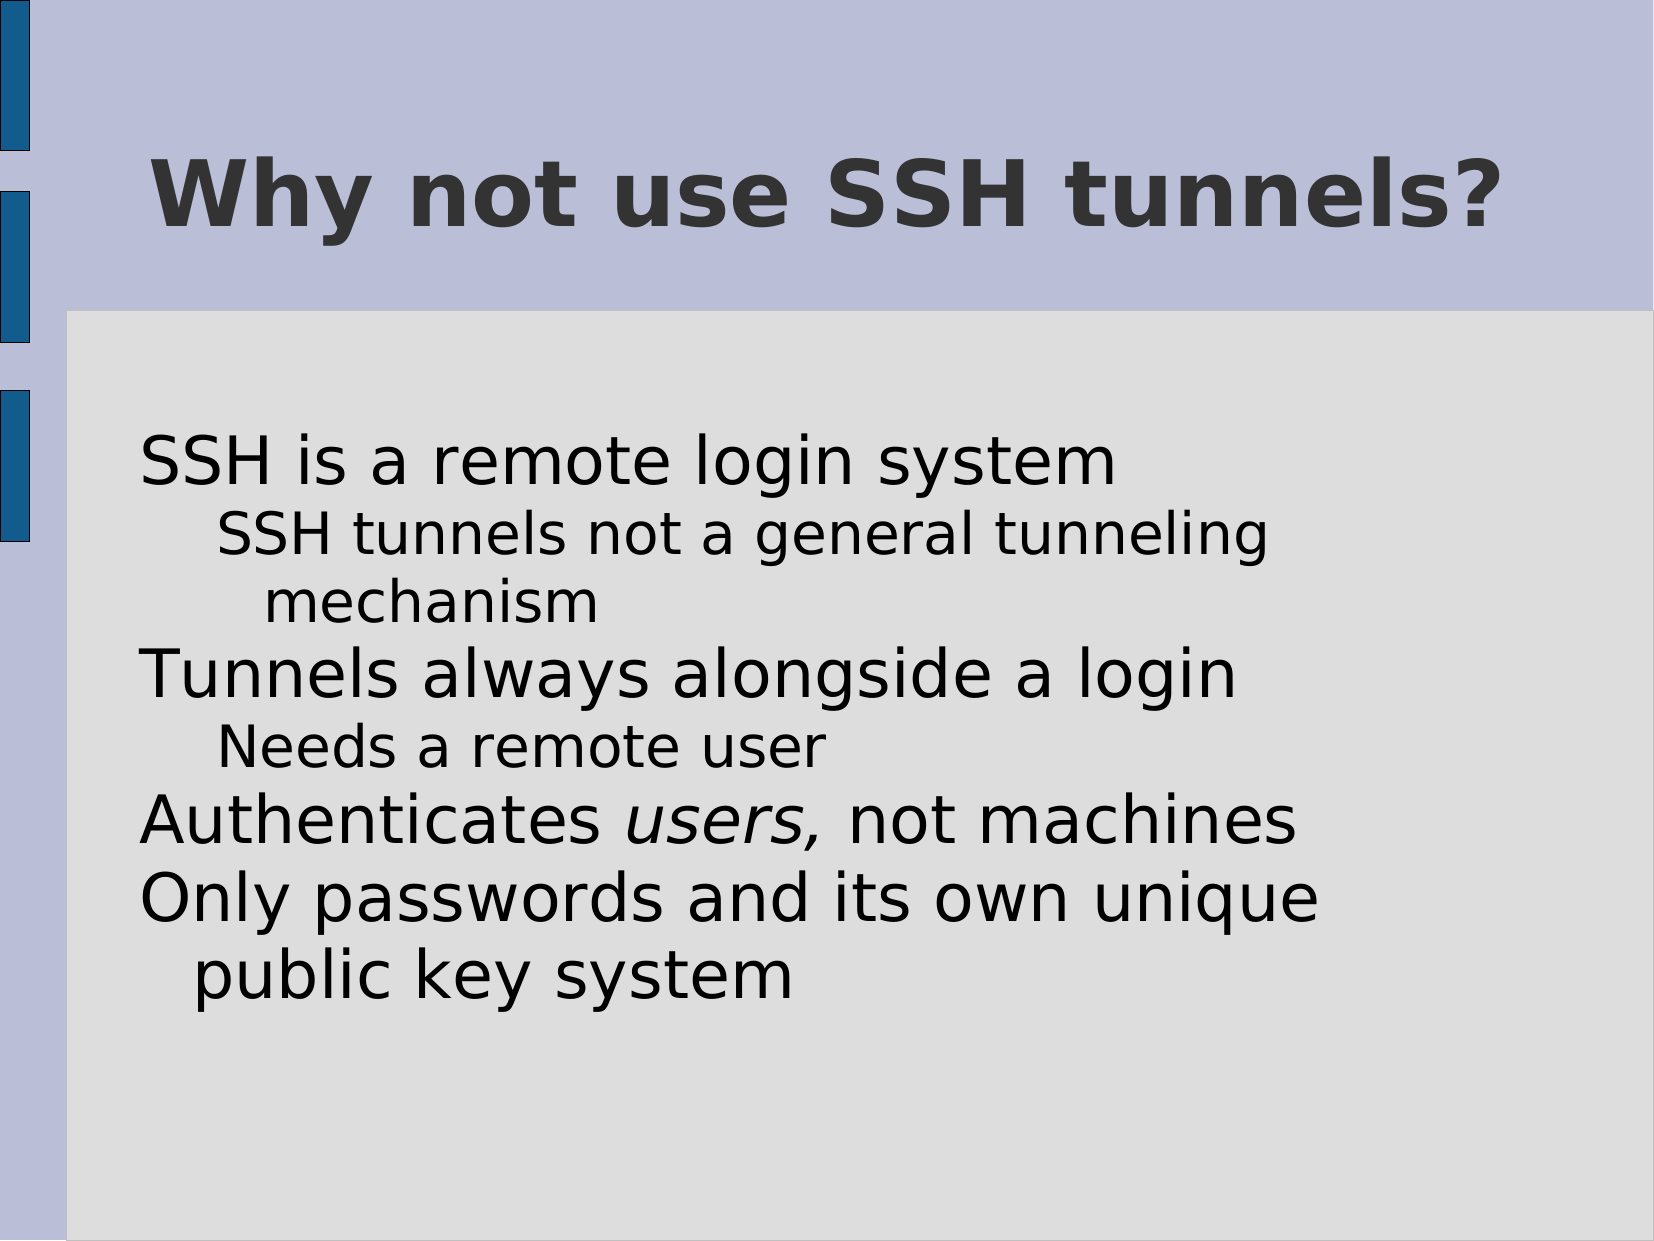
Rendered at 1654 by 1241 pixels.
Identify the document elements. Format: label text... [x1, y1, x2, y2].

list SSH is a remote login system SSH tunnels not a general tunneling mechanism Tunnels always alongside a login Needs a remote user Authenticates users, not machines Only passwords and its own unique public key system [121, 344, 1534, 1127]
title Why not use SSH tunnels? [121, 91, 1534, 299]
